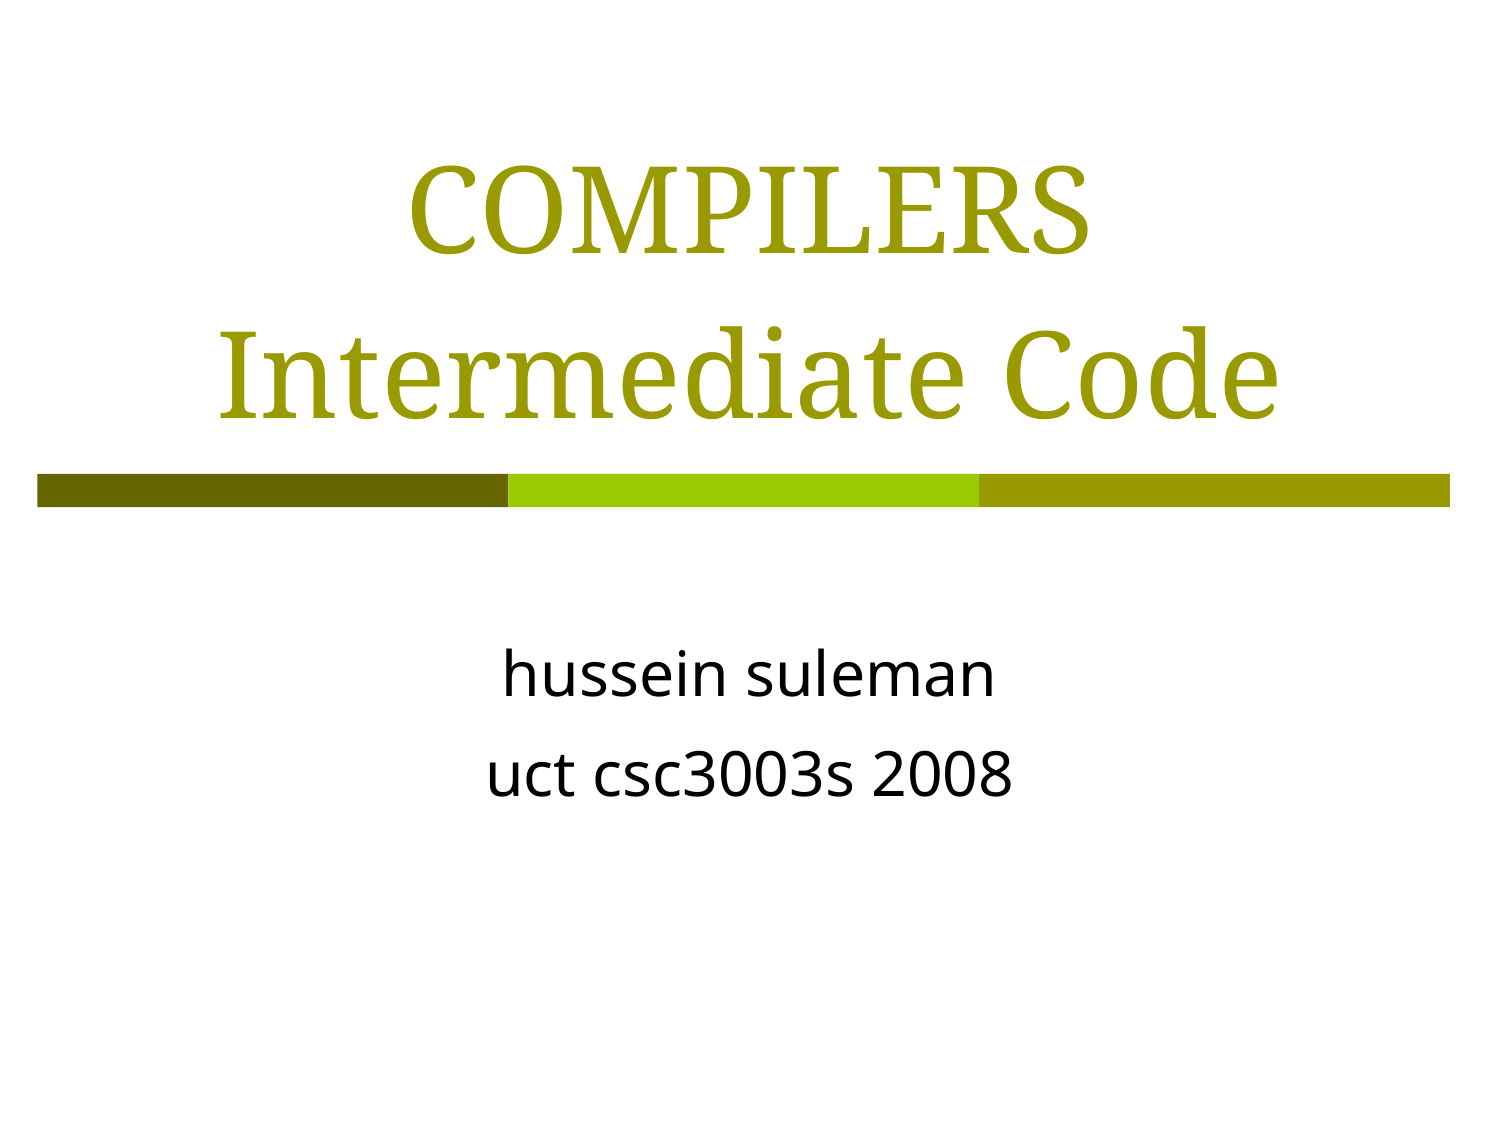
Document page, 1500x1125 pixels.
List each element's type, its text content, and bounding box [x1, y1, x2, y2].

title COMPILERS Intermediate Code [112, 112, 1388, 462]
subtitle hussein suleman uct csc3003s 2008 [225, 621, 1276, 899]
